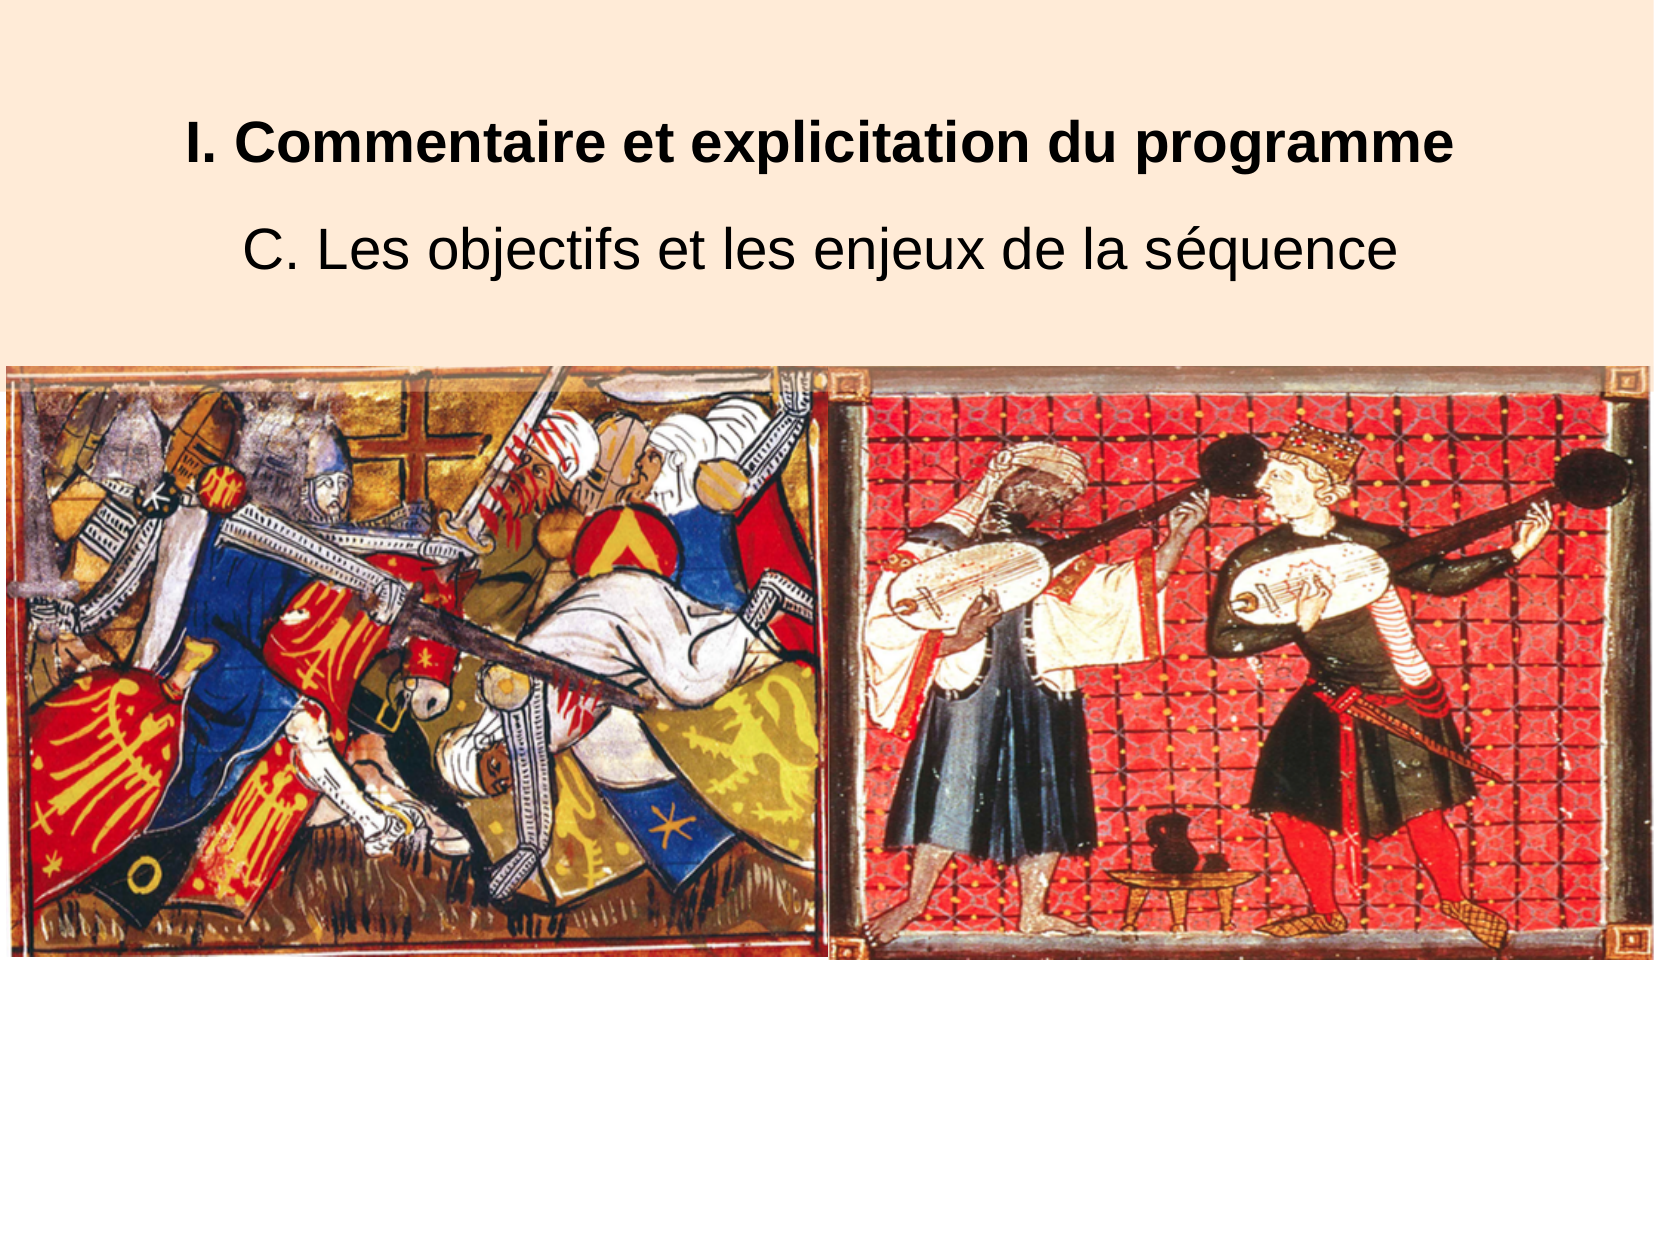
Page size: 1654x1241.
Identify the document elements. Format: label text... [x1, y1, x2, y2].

text_box I. Commentaire et explicitation du programme C. Les objectifs et les enjeux de la séquence [0, 0, 1654, 392]
picture [6, 392, 1654, 960]
